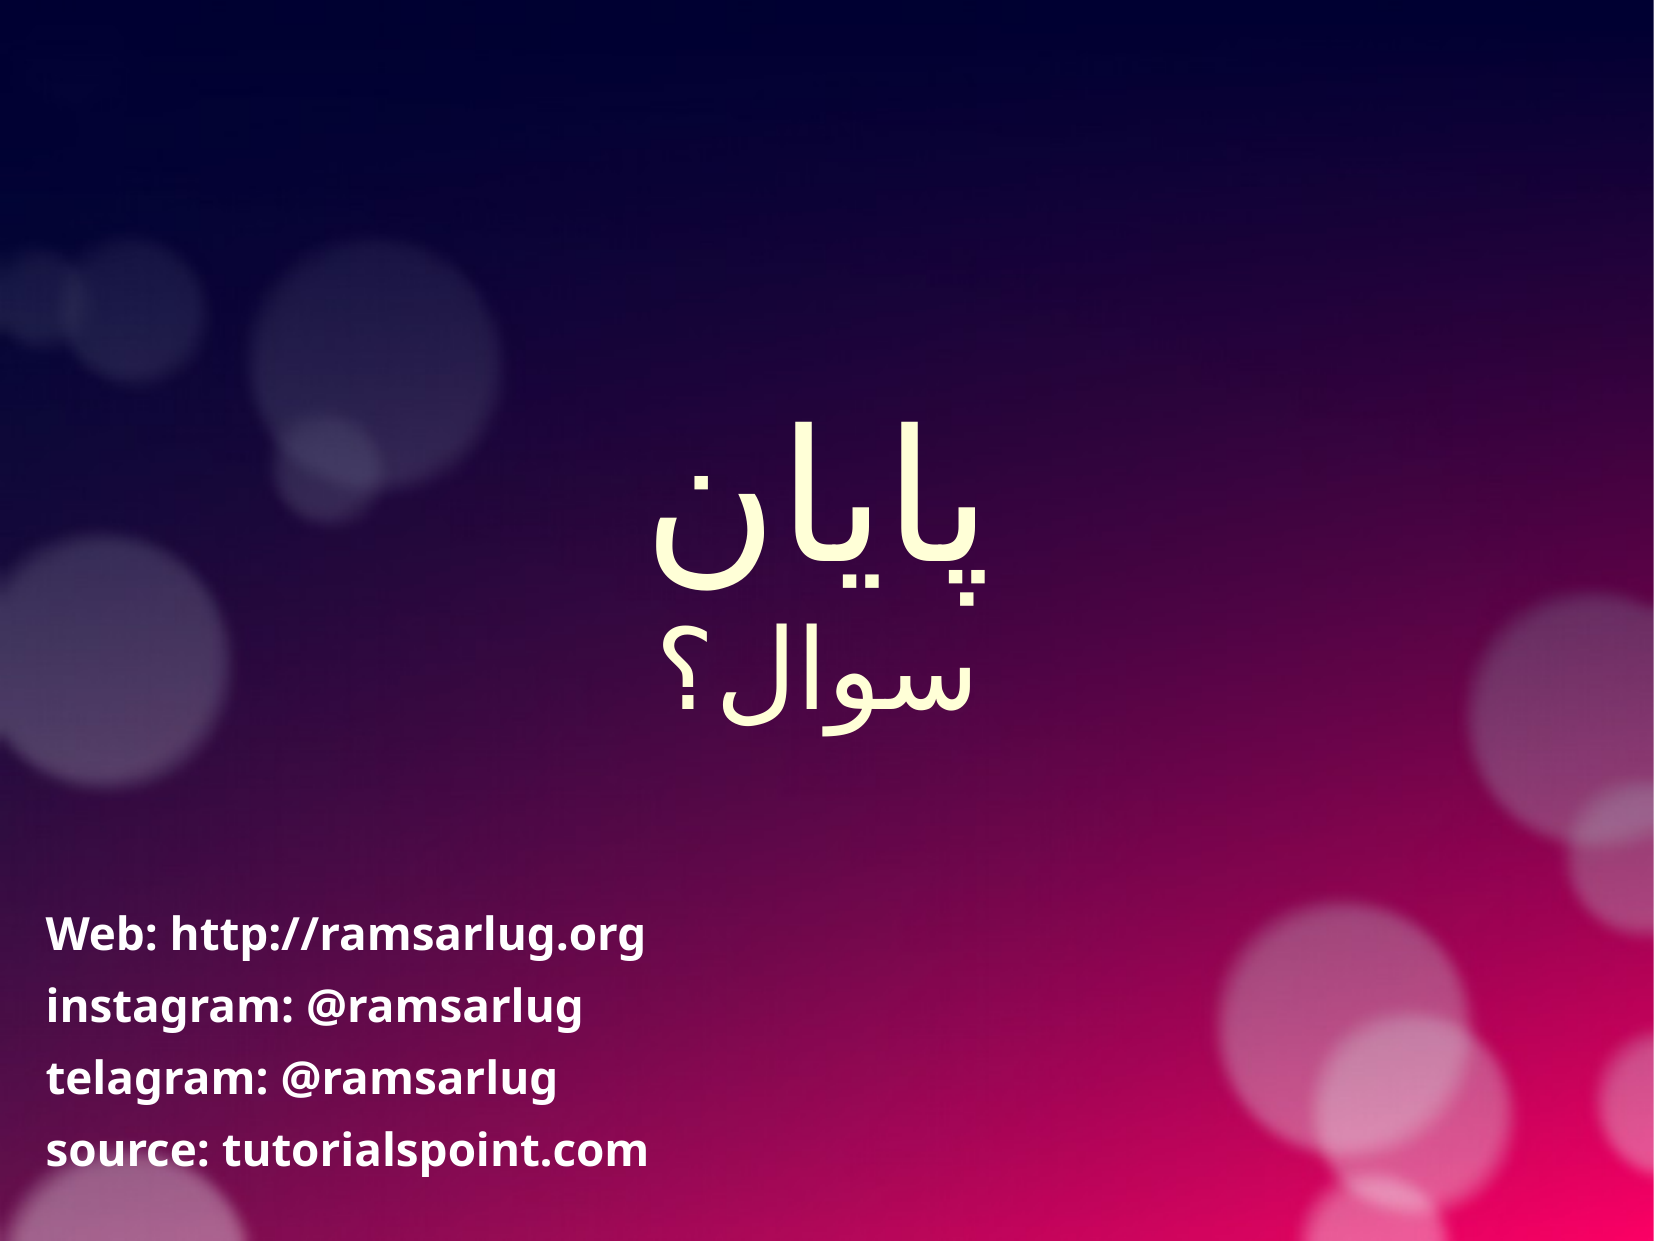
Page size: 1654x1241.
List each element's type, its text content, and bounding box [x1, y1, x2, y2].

title Web: http://ramsarlug.org instagram: @ramsarlug telagram: @ramsarlug source: tutorialspoint.com [45, 900, 691, 1172]
title پایان سوال؟ [73, 361, 1563, 766]
picture [0, 0, 1654, 1241]
